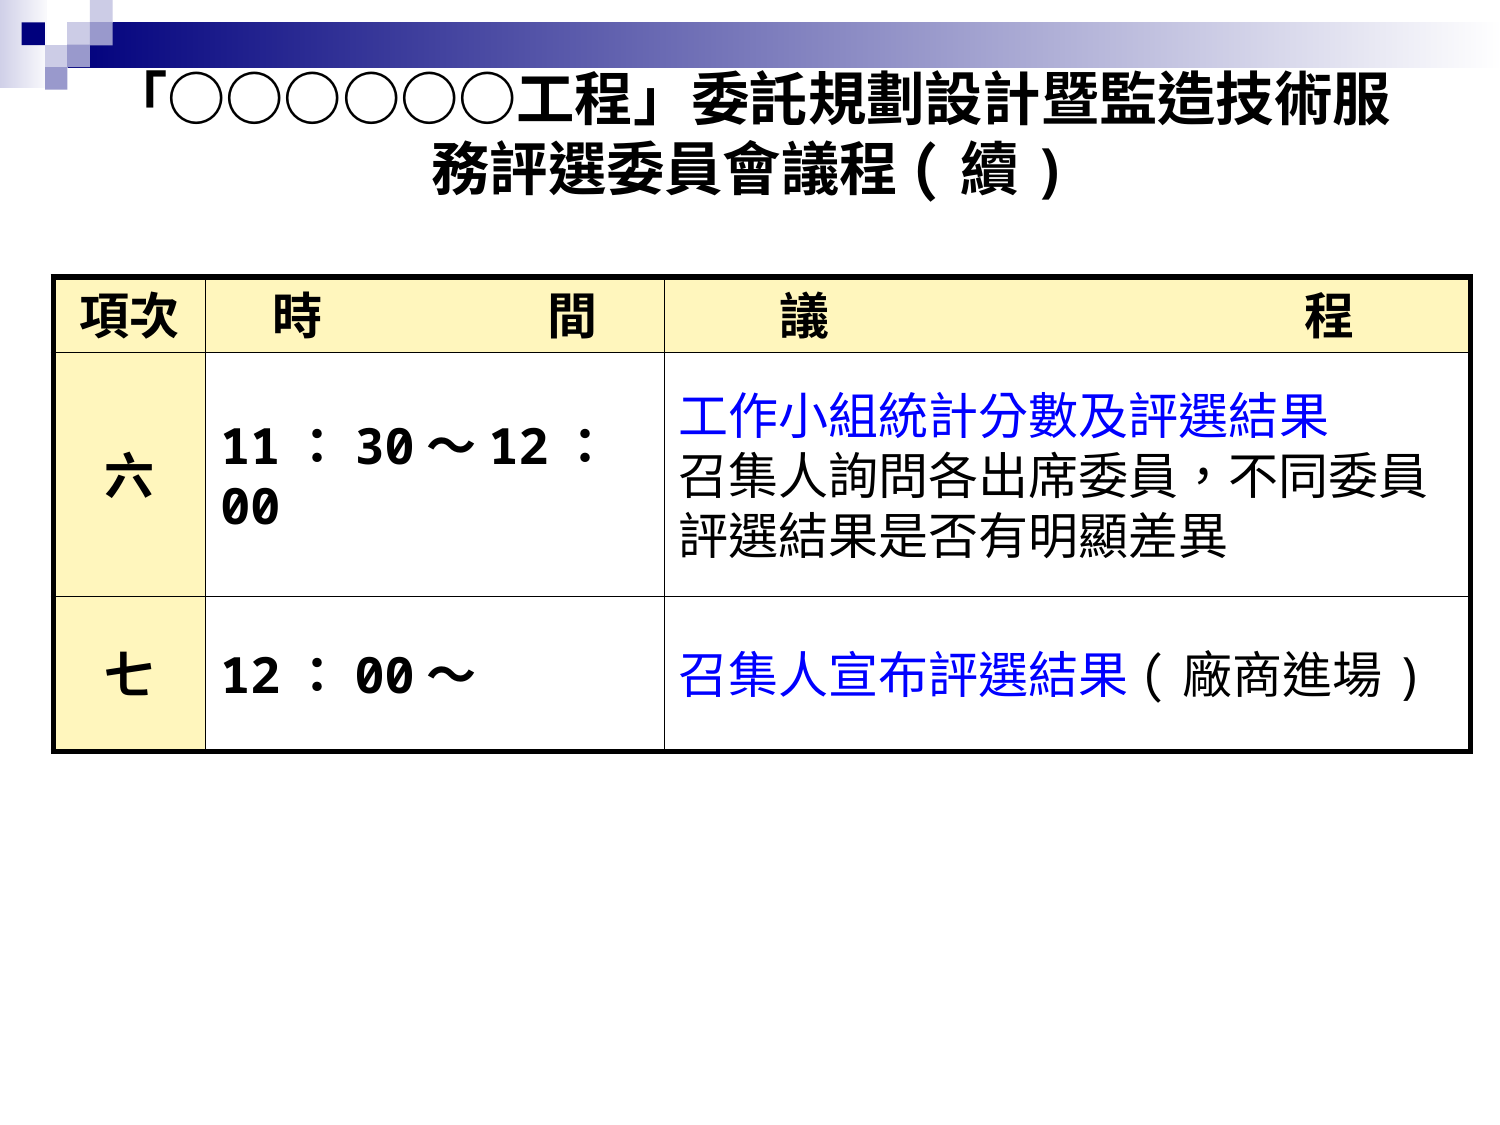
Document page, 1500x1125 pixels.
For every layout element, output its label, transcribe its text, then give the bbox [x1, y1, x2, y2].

table_header 時 間 [206, 280, 664, 352]
table_cell 六 [56, 353, 205, 596]
table_cell 七 [56, 597, 205, 749]
table_cell 召集人宣布評選結果(廠商進場) [665, 597, 1468, 749]
table_cell 工作小組統計分數及評選結果 召集人詢問各出席委員，不同委員評選結果是否有明顯差異 [665, 353, 1468, 596]
table_cell 11：30～12：00 [206, 353, 664, 596]
table_cell 12：00～ [206, 597, 664, 749]
table_header 議 程 [665, 280, 1468, 352]
text_box 「○○○○○○工程」委託規劃設計暨監造技術服務評選委員會議程(續) [75, 54, 1426, 232]
table_header 項次 [56, 280, 205, 352]
